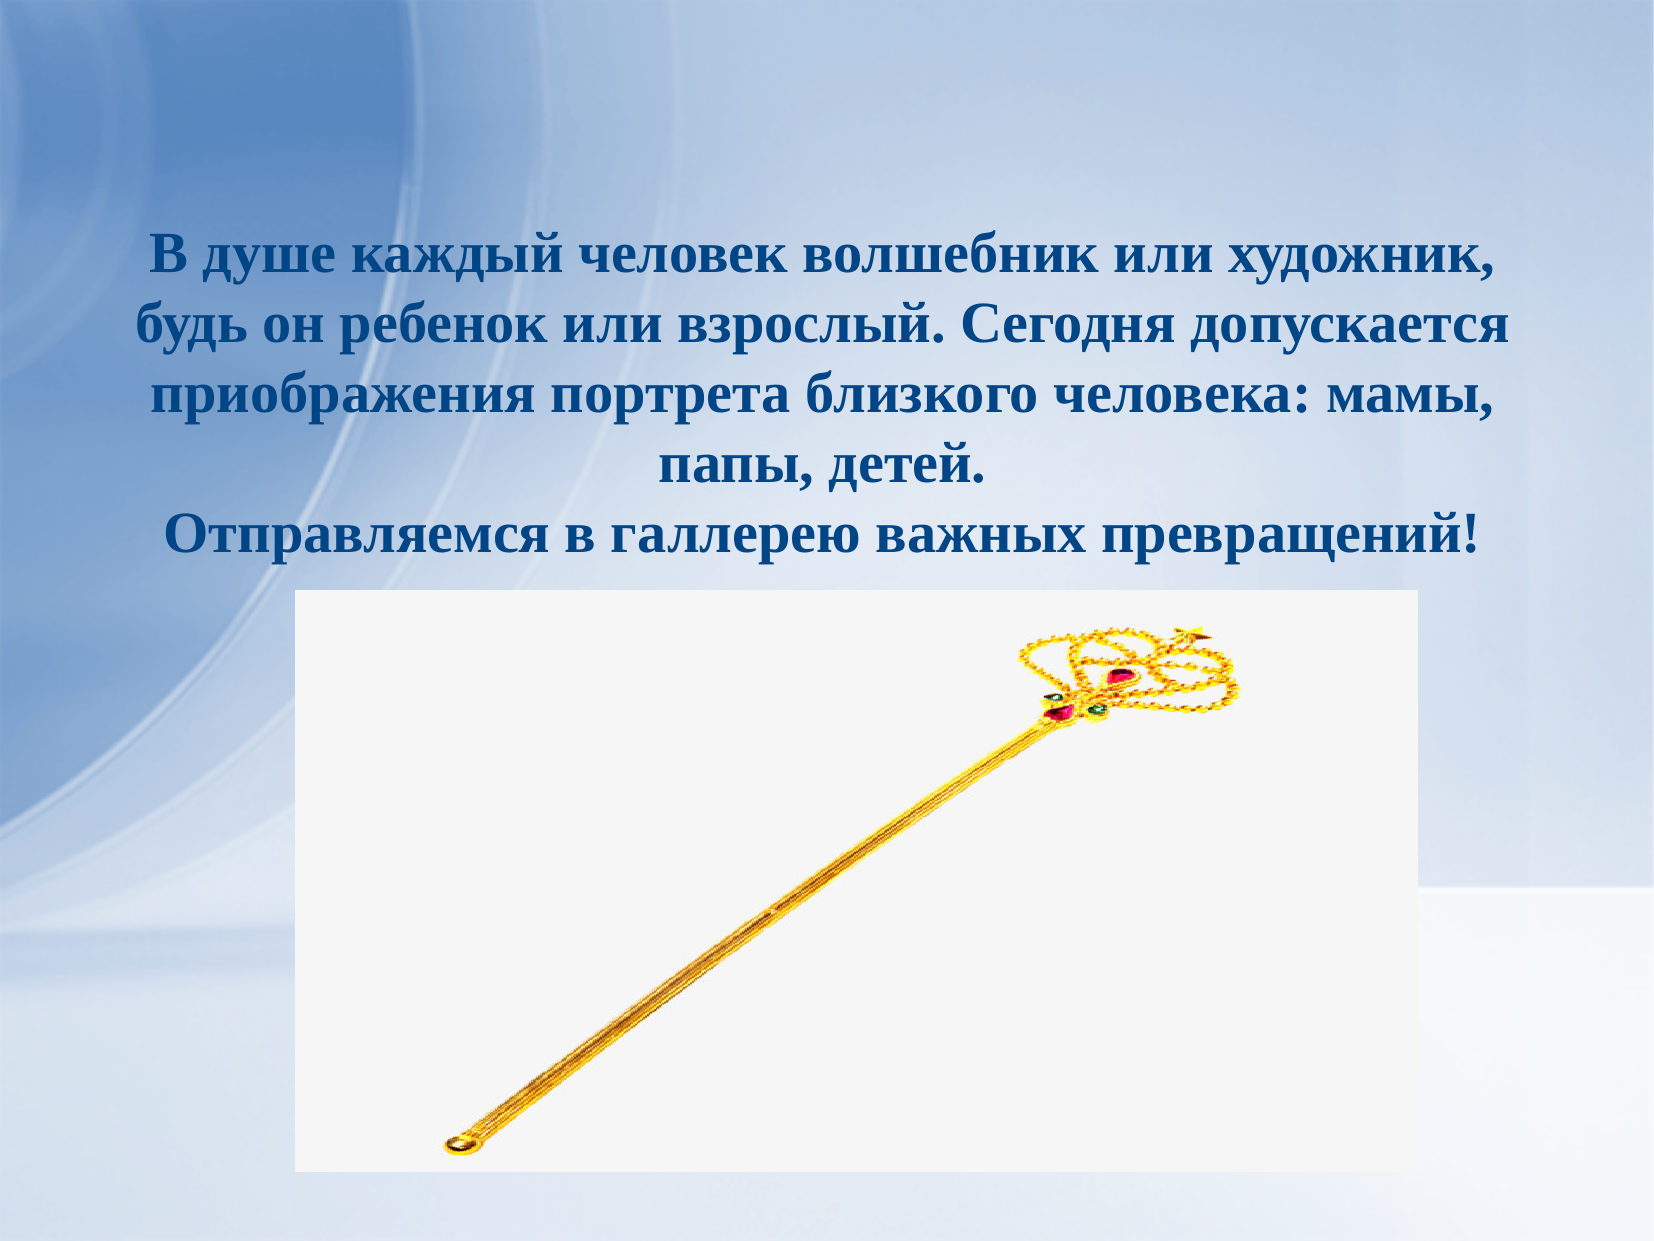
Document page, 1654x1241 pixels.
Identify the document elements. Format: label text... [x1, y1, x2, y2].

title В душе каждый человек волшебник или художник, будь он ребенок или взрослый. Сегодня допускается приображения портрета близкого человека: мамы, папы, детей. Отправляемся в галлерею важных превращений! [82, 0, 1563, 669]
picture [0, 0, 1654, 1241]
